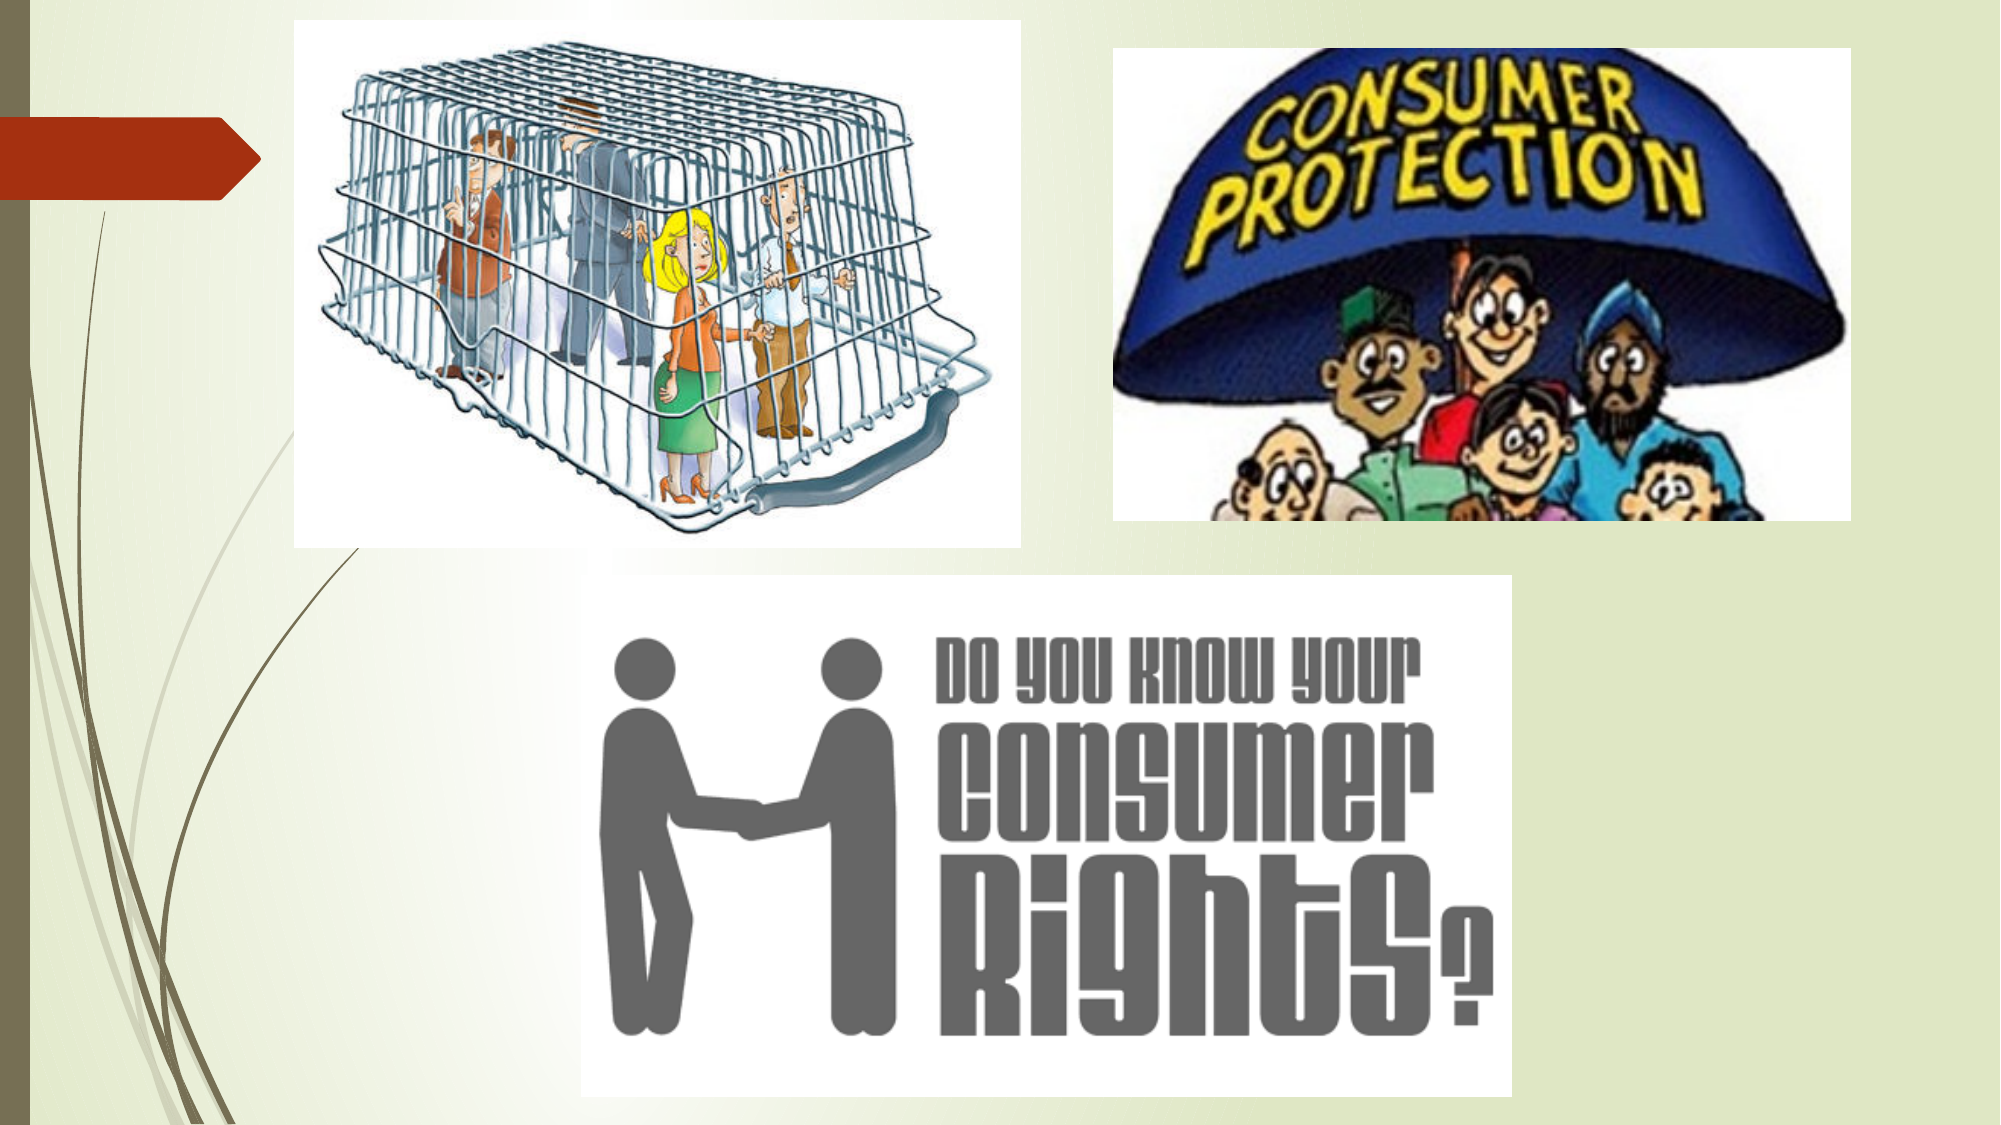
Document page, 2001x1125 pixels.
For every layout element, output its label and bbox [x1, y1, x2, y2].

picture [581, 575, 1512, 1097]
picture [1113, 48, 1851, 521]
picture [294, 20, 1021, 549]
